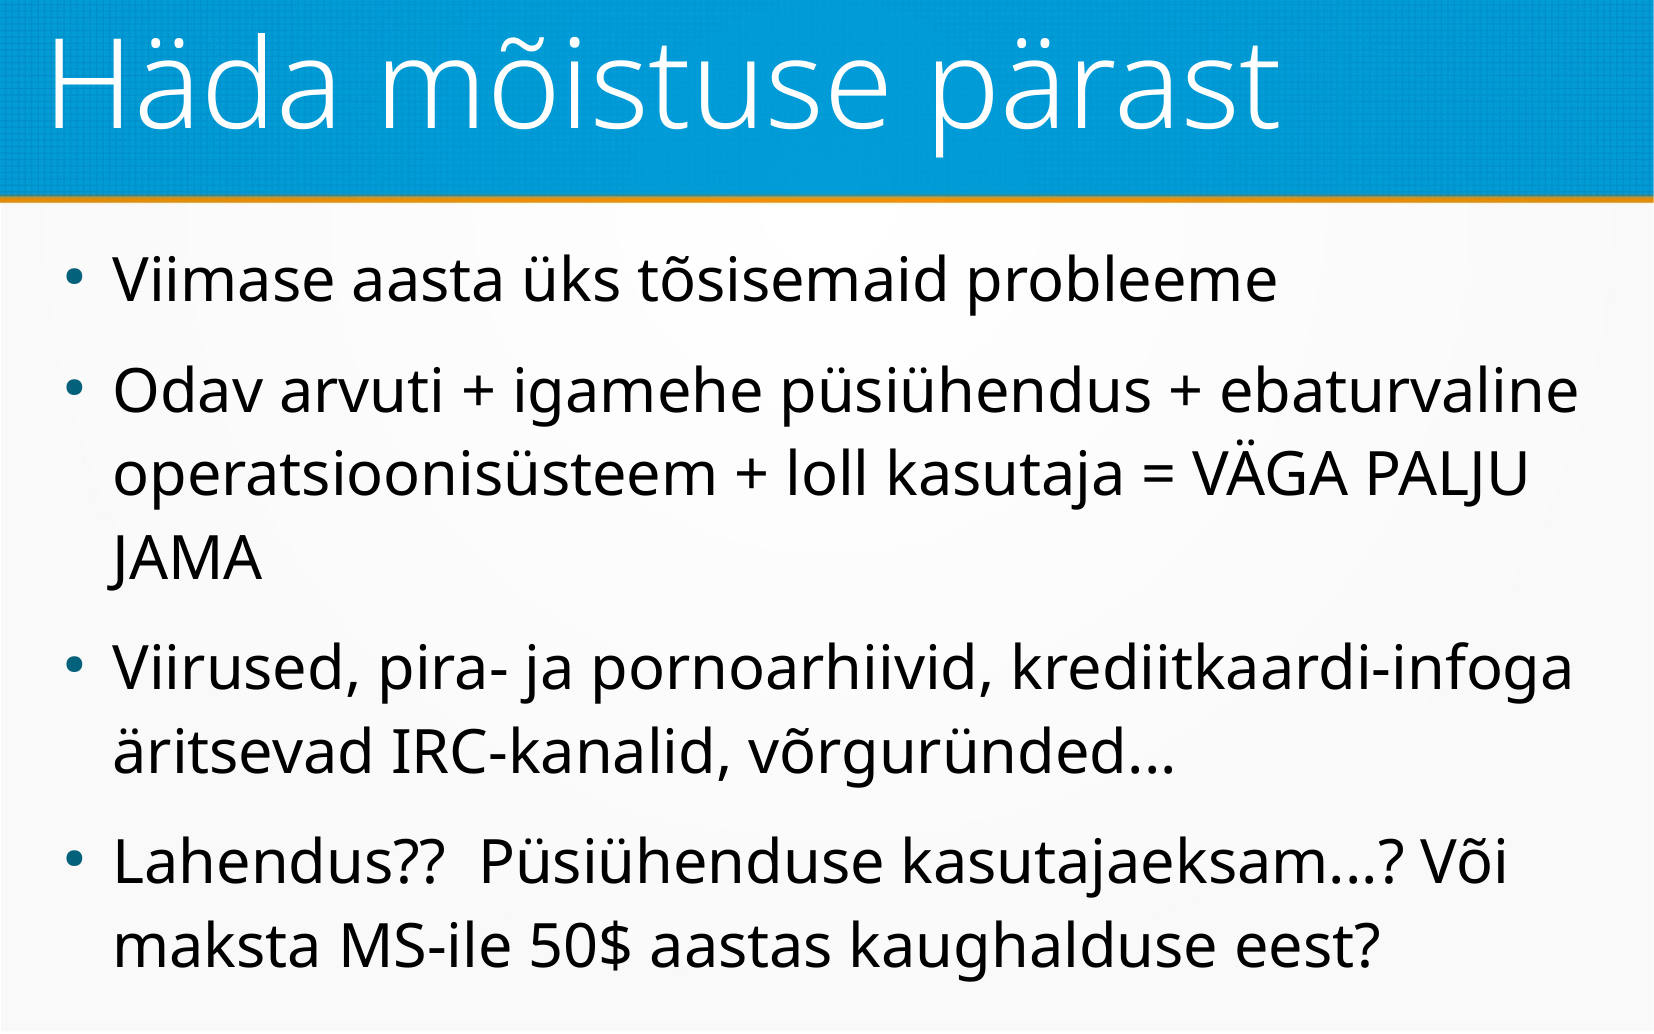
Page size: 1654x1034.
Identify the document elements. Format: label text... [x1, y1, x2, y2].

picture [0, 195, 1654, 1034]
list Viimase aasta üks tõsisemaid probleeme Odav arvuti + igamehe püsiühendus + ebaturvaline operatsioonisüsteem + loll kasutaja = VÄGA PALJU JAMA Viirused, pira- ja pornoarhiivid, krediitkaardi-infoga äritsevad IRC-kanalid, võrguründed... Lahendus?? Püsiühenduse kasutajaeksam...? Või maksta MS-ile 50$ aastas kaughalduse eest? [47, 236, 1607, 1002]
title Häda mõistuse pärast [43, 0, 1619, 166]
